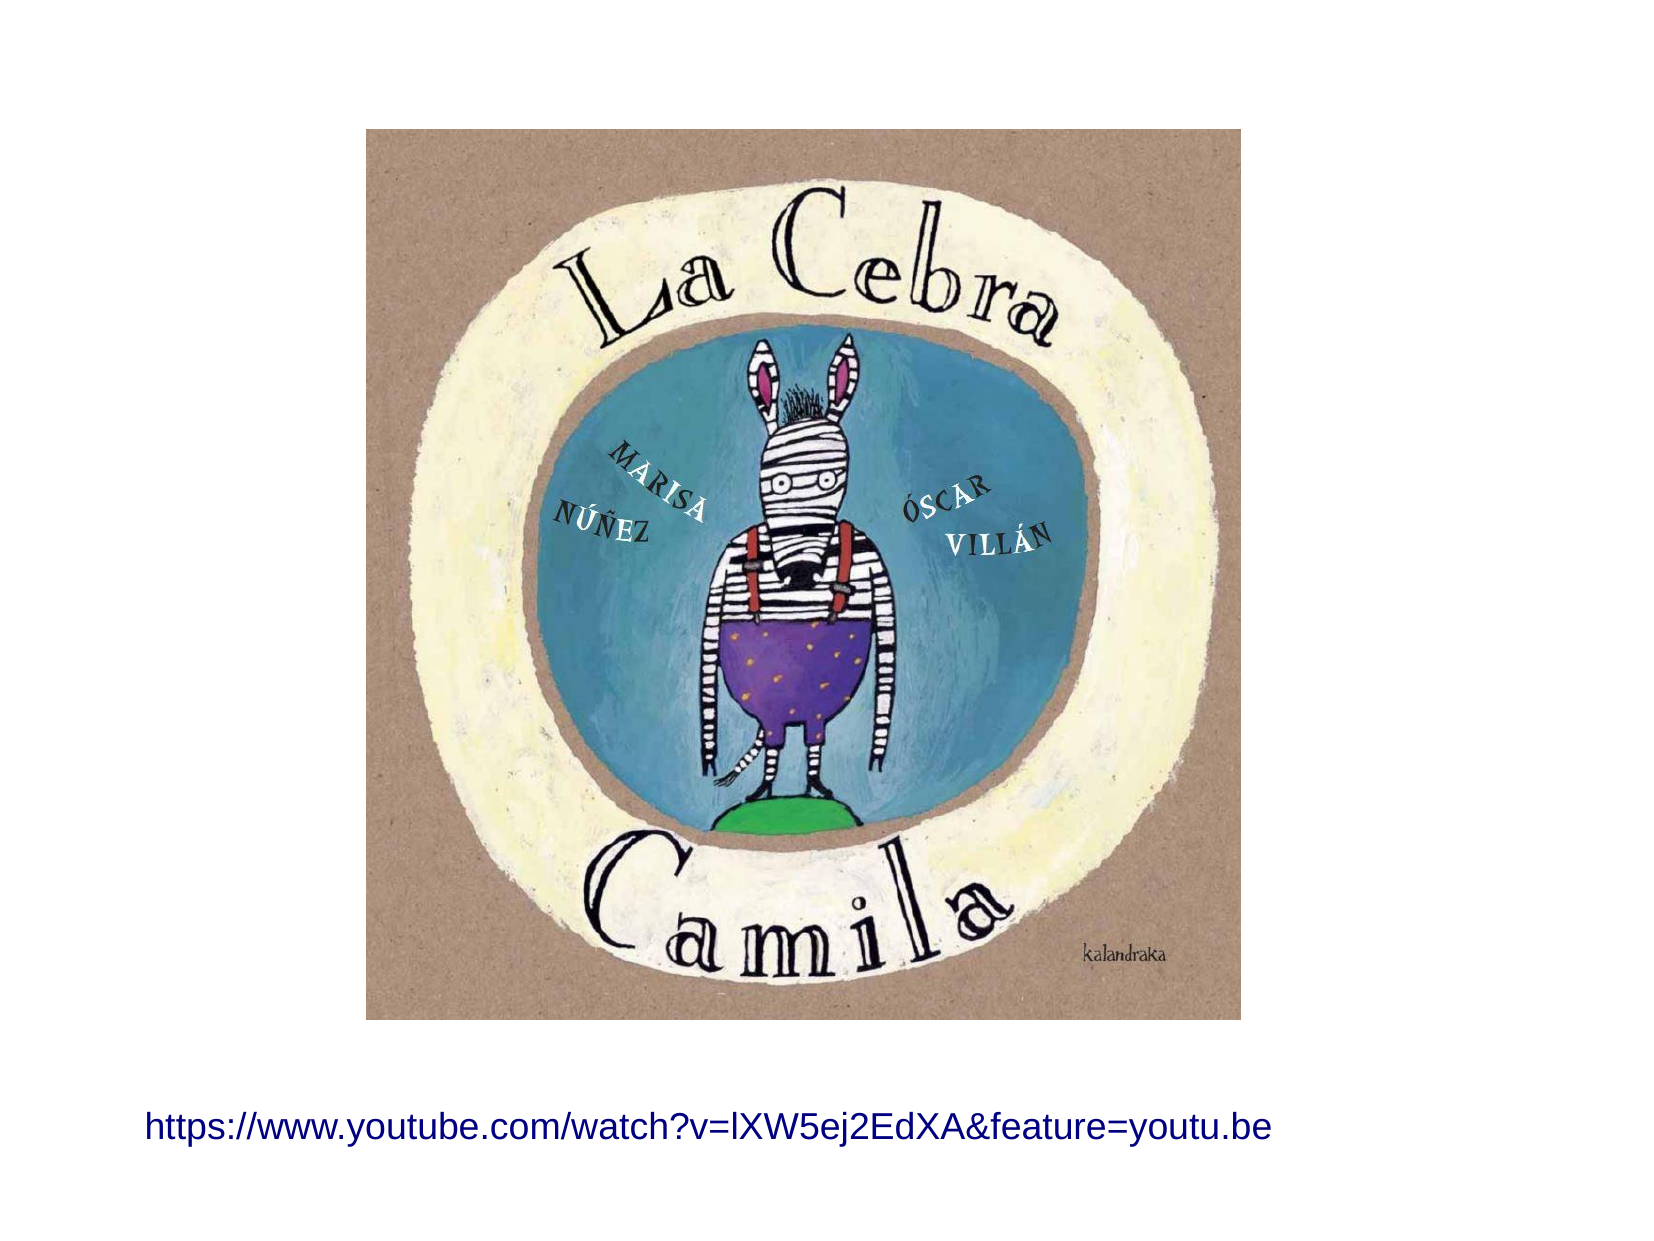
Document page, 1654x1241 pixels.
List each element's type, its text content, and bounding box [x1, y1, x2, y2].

picture [366, 129, 1241, 1020]
text_box https://www.youtube.com/watch?v=lXW5ej2EdXA&feature=youtu.be [129, 1098, 1571, 1198]
